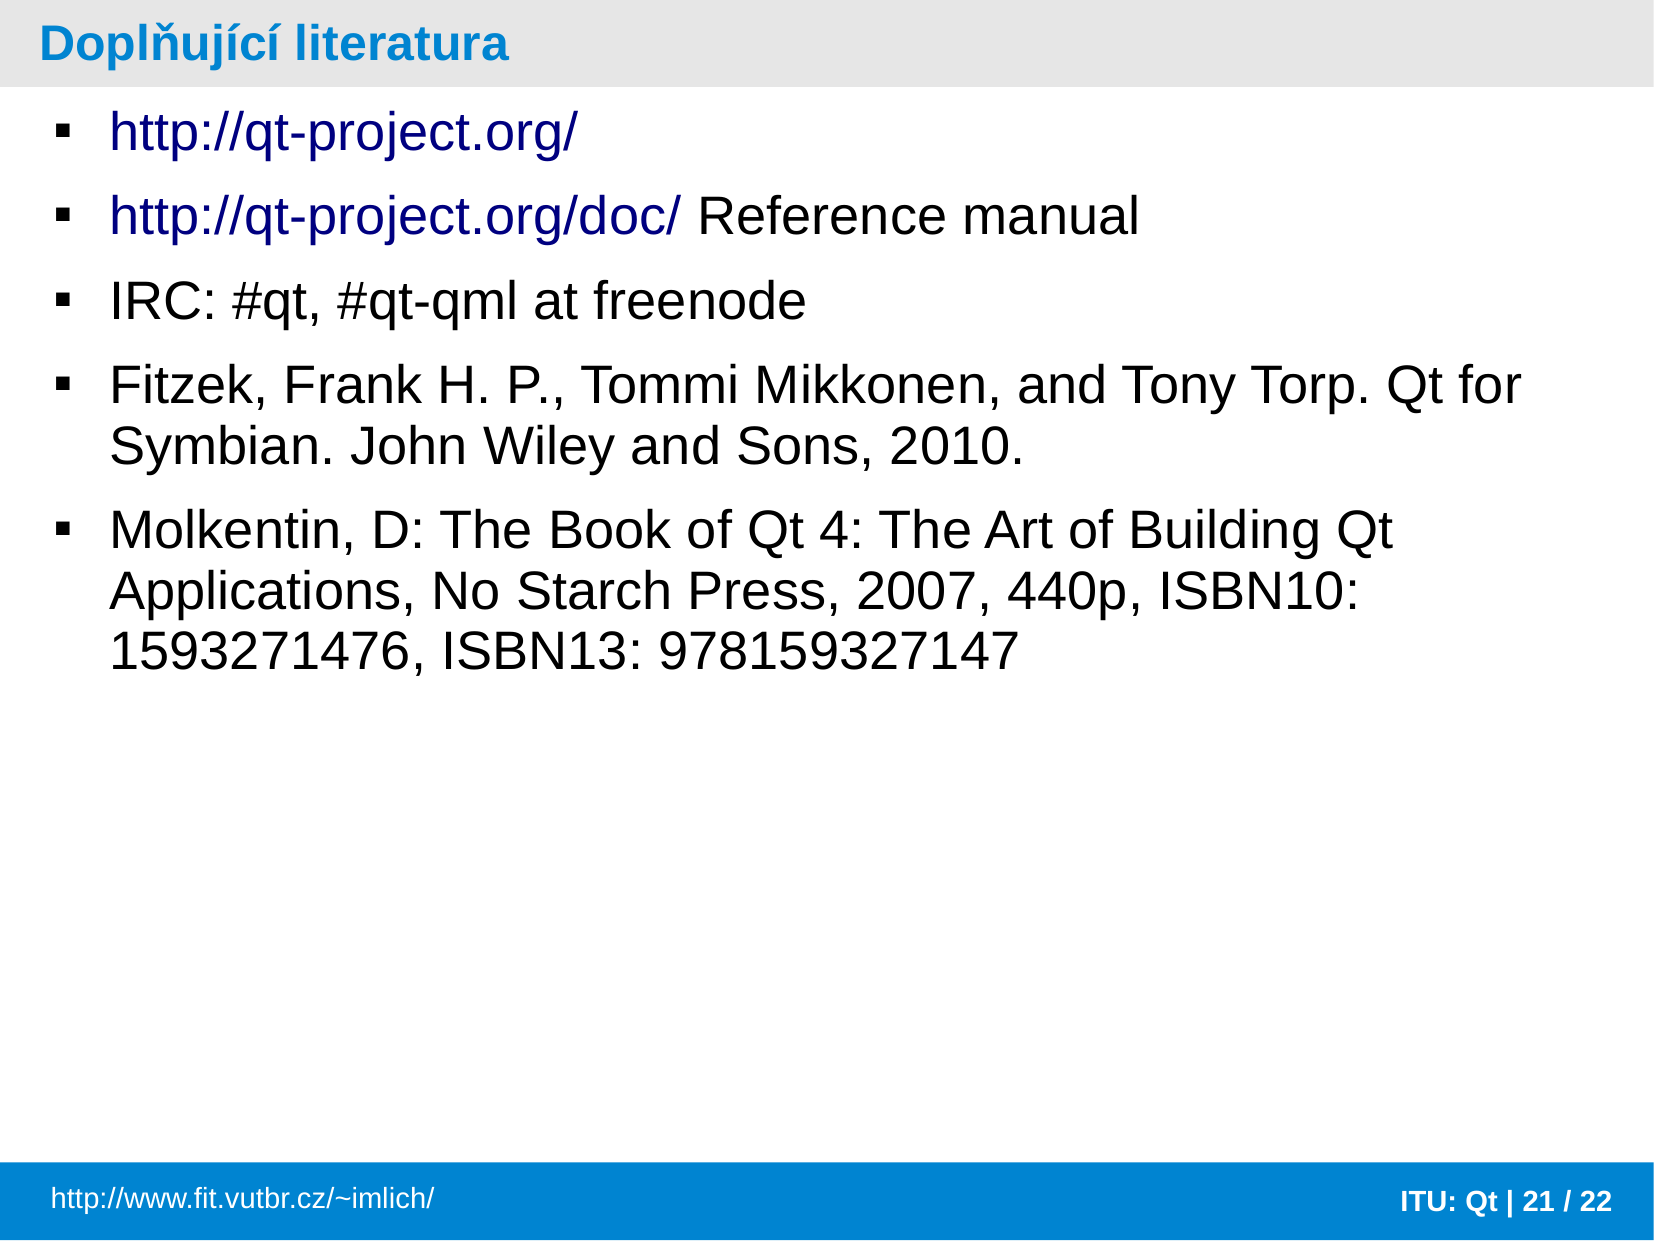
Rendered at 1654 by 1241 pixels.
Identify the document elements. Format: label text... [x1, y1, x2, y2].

list http://qt-project.org/ http://qt-project.org/doc/ Reference manual IRC: #qt, #qt-qml at freenode Fitzek, Frank H. P., Tommi Mikkonen, and Tony Torp. Qt for Symbian. John Wiley and Sons, 2010. Molkentin, D: The Book of Qt 4: The Art of Building Qt Applications, No Starch Press, 2007, 440p, ISBN10: 1593271476, ISBN13: 978159327147 [38, 101, 1616, 1126]
title Doplňující literatura [39, 5, 1615, 81]
